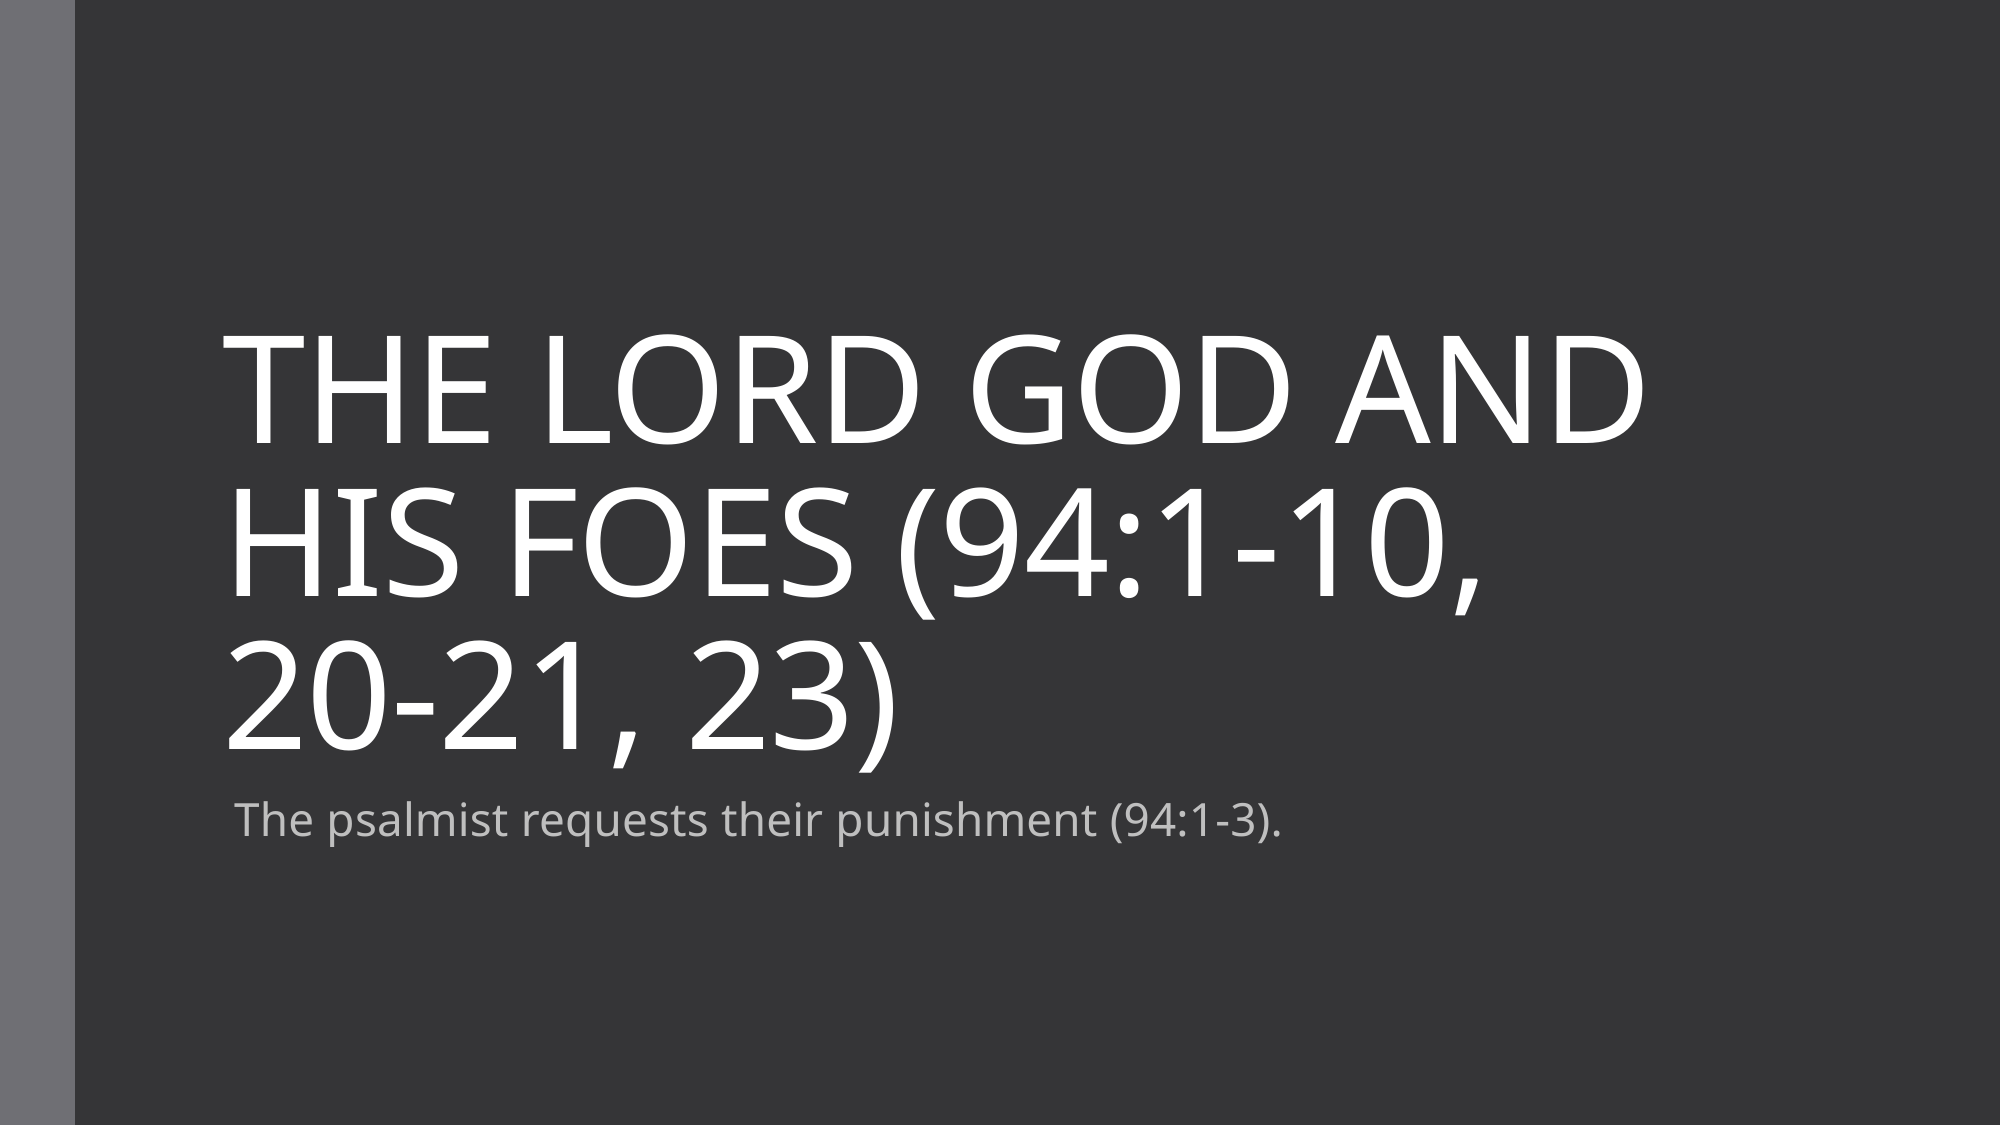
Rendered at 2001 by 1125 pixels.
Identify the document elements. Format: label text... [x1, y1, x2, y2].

title THE LORD GOD AND HIS FOES (94:1-10, 20-21, 23) [206, 124, 1752, 787]
subtitle The psalmist requests their punishment (94:1-3). [206, 787, 1752, 1066]
